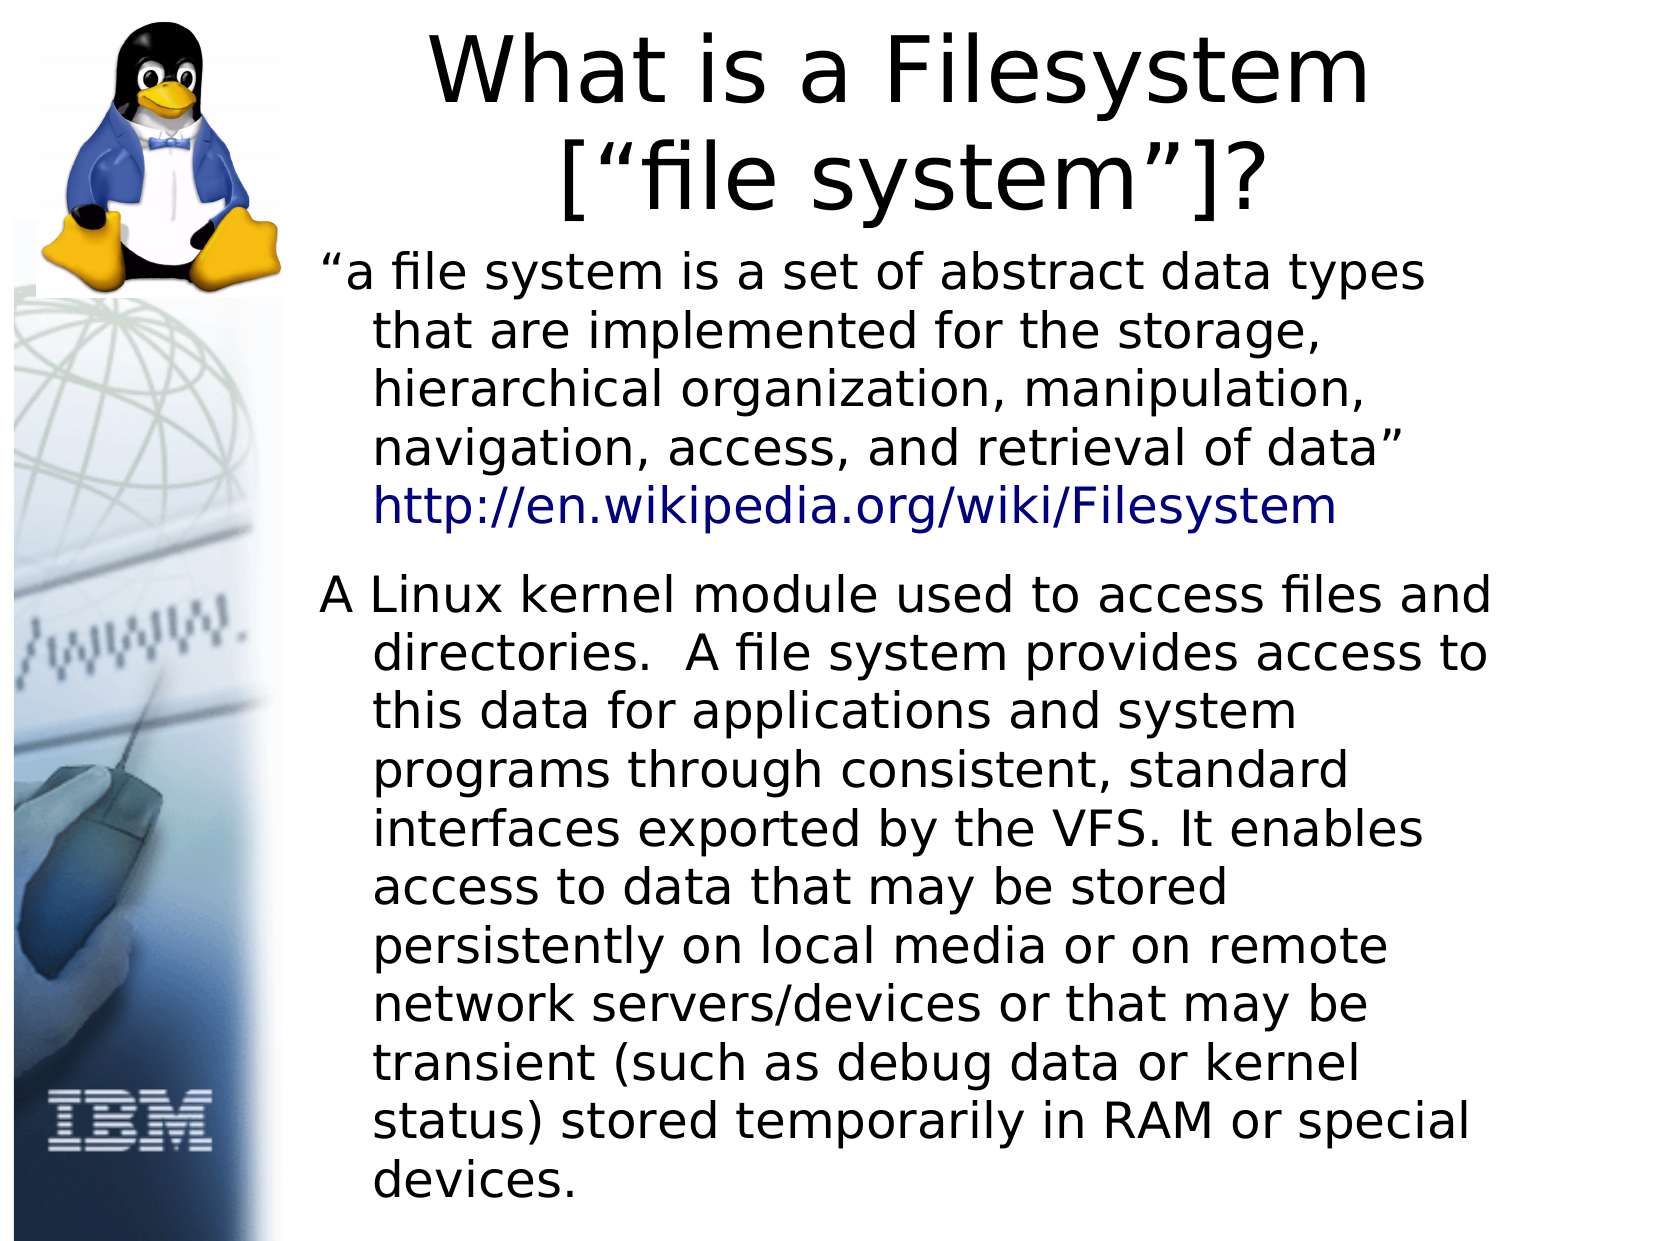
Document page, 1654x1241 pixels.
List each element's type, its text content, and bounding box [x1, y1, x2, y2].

list “a file system is a set of abstract data types that are implemented for the storage, hierarchical organization, manipulation, navigation, access, and retrieval of data” http://en.wikipedia.org/wiki/Filesystem A Linux kernel module used to access files and directories. A file system provides access to this data for applications and system programs through consistent, standard interfaces exported by the VFS. It enables access to data that may be stored persistently on local media or on remote network servers/devices or that may be transient (such as debug data or kernel status) stored temporarily in RAM or special devices. [301, 243, 1520, 1182]
title What is a Filesystem [“file system”]? [301, 21, 1528, 227]
